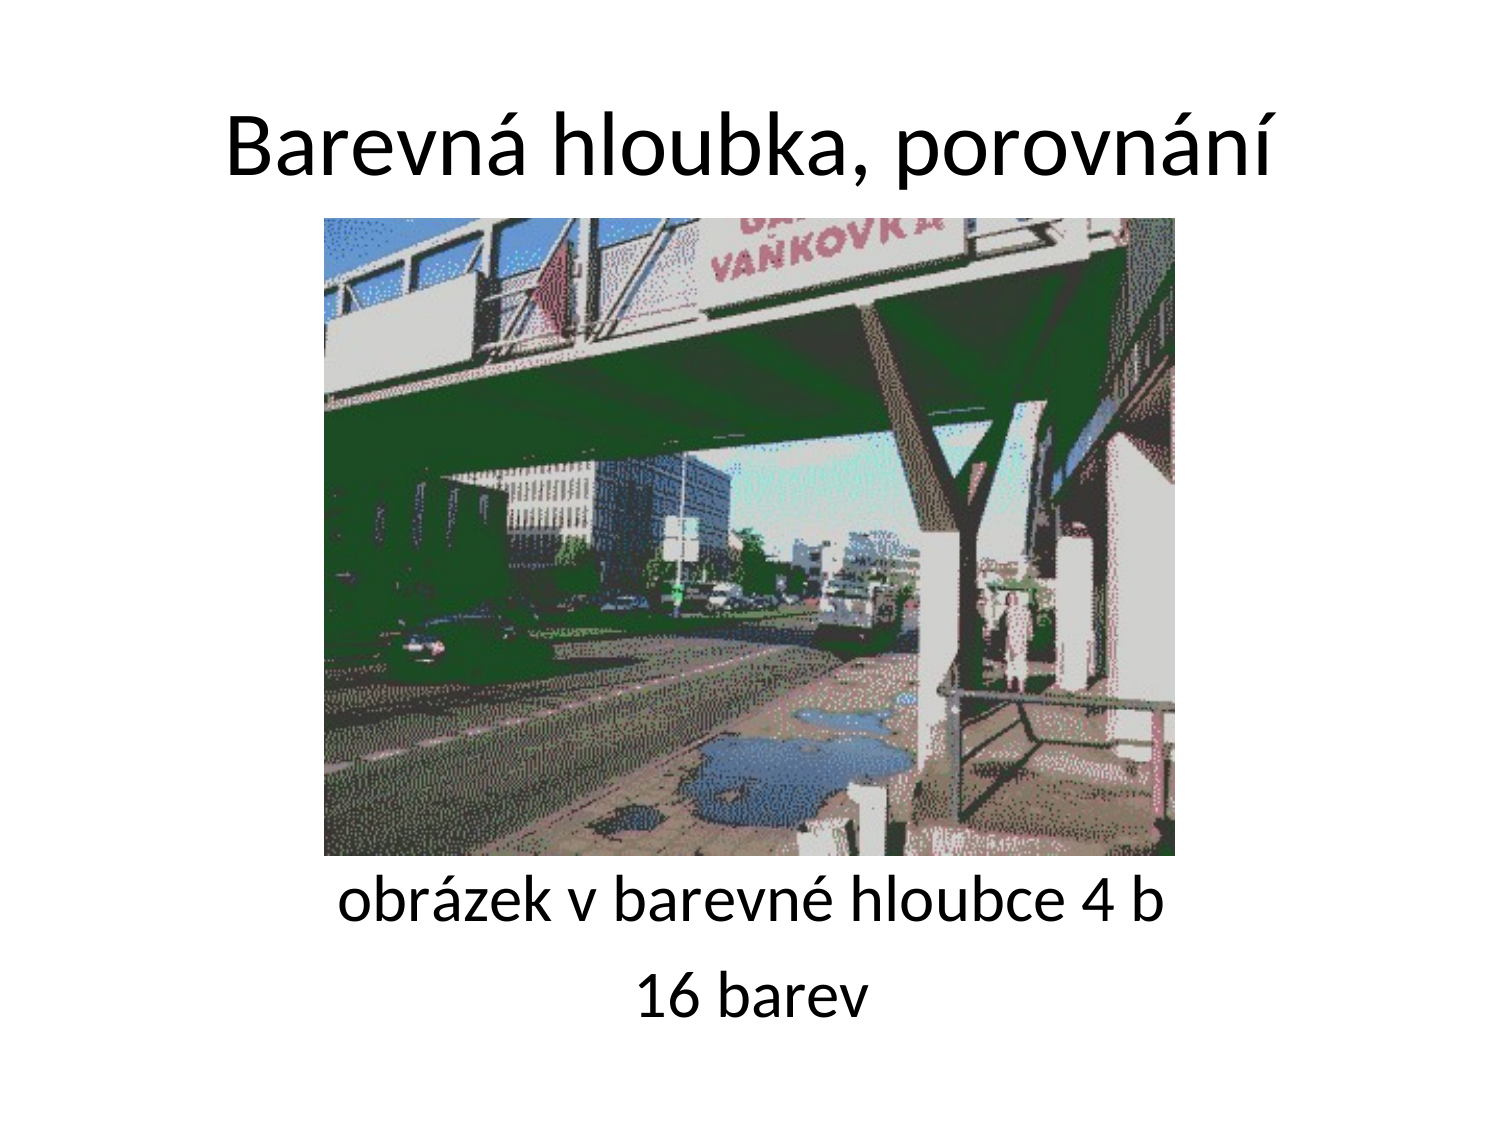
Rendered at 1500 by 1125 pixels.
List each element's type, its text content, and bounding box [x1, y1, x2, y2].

picture [324, 218, 1175, 857]
title Barevná hloubka, porovnání [75, 45, 1426, 233]
list obrázek v barevné hloubce 4 b 16 barev [76, 267, 1427, 1039]
